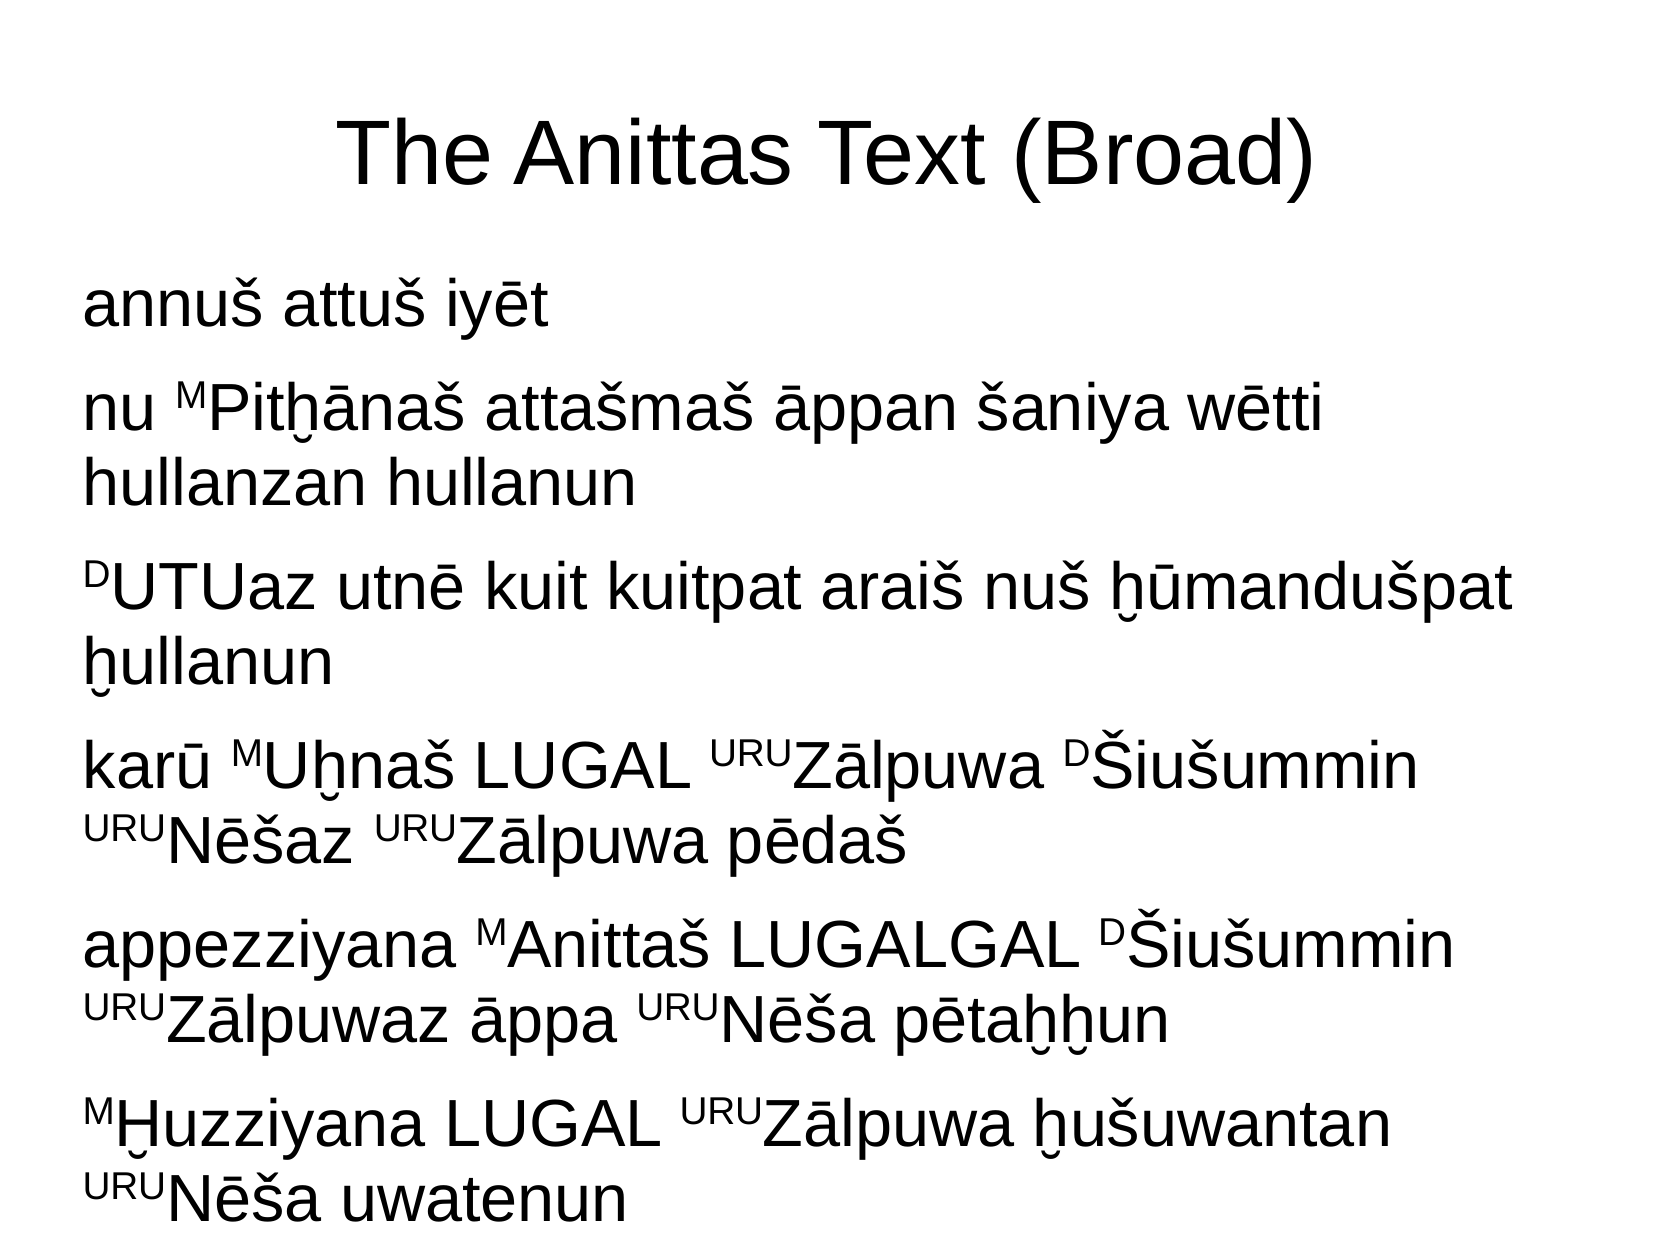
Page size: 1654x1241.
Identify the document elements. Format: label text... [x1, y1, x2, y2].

list annuš attuš iyēt nu MPitḫānaš attašmaš āppan šaniya wētti hullanzan hullanun DUTUaz utnē kuit kuitpat araiš nuš ḫūmandušpat ḫullanun karū MUḫnaš LUGAL URUZālpuwa DŠiušummin URUNēšaz URUZālpuwa pēdaš appezziyana MAnittaš LUGALGAL DŠiušummin URUZālpuwaz āppa URUNēša pētaḫḫun MḪuzziyana LUGAL URUZālpuwa ḫušuwantan URUNēša uwatenun [82, 265, 1571, 1241]
title The Anittas Text (Broad) [82, 49, 1571, 257]
